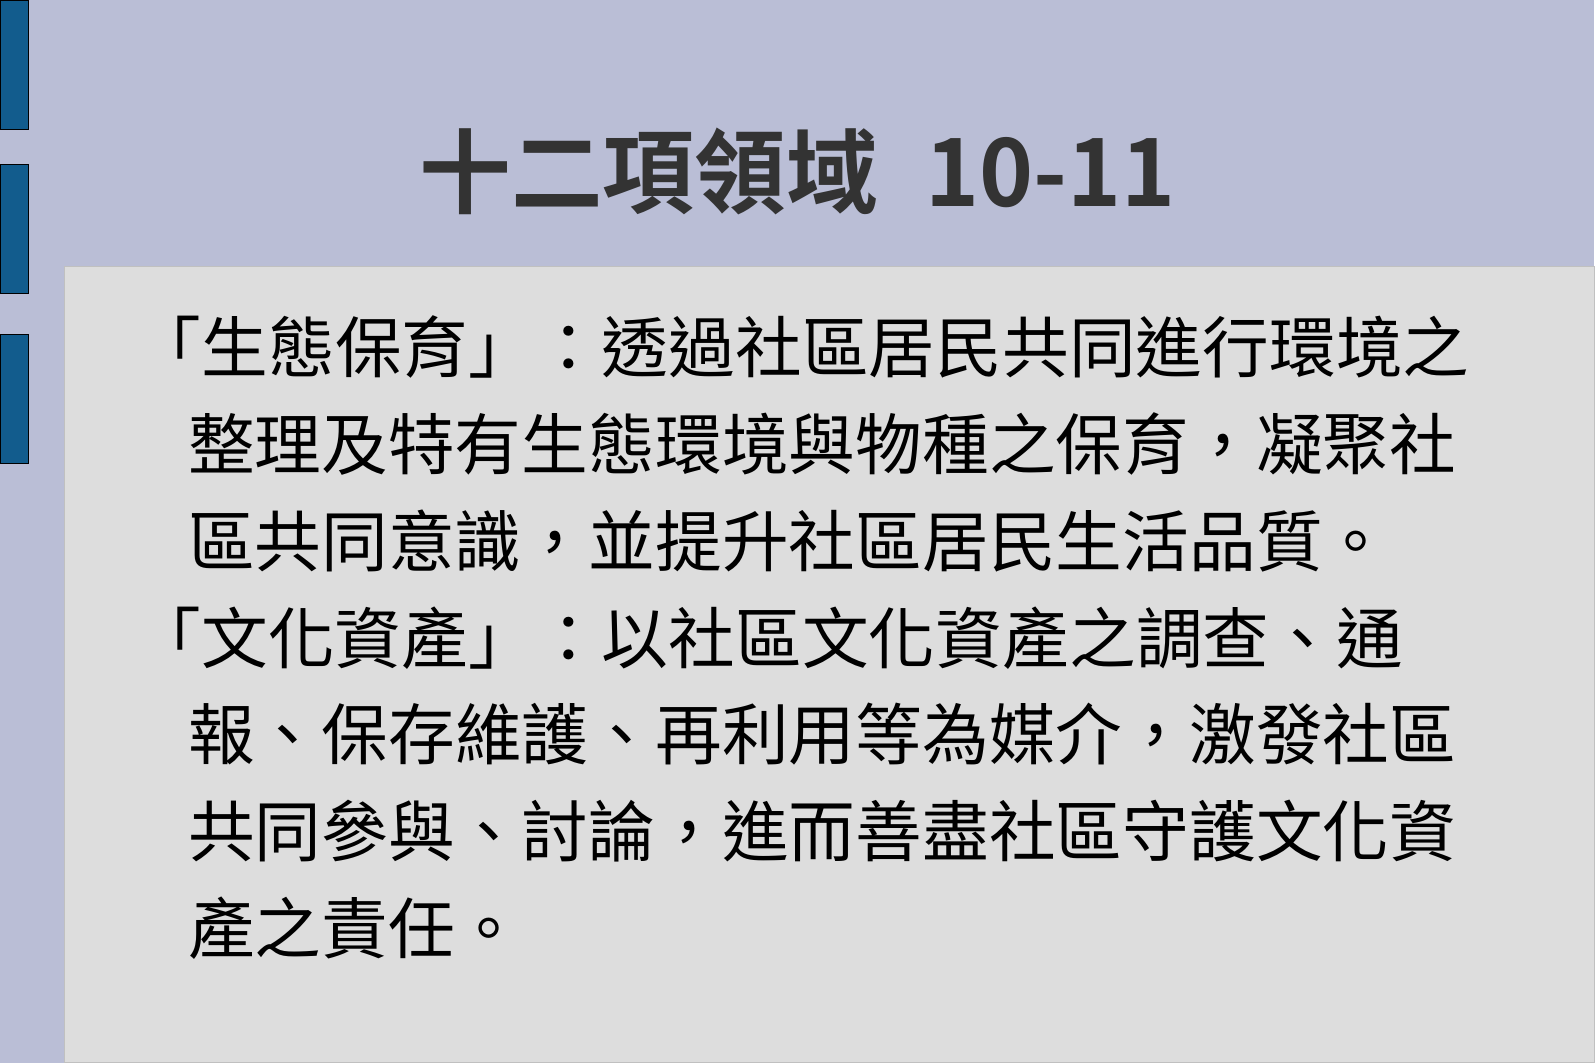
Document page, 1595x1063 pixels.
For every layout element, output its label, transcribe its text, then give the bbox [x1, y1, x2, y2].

list 「生態保育」：透過社區居民共同進行環境之整理及特有生態環境與物種之保育，凝聚社區共同意識，並提升社區居民生活品質。 「文化資產」：以社區文化資產之調查、通報、保存維護、再利用等為媒介，激發社區共同參與、討論，進而善盡社區守護文化資產之責任。 [117, 295, 1479, 966]
title 十二項領域 10-11 [117, 78, 1479, 256]
